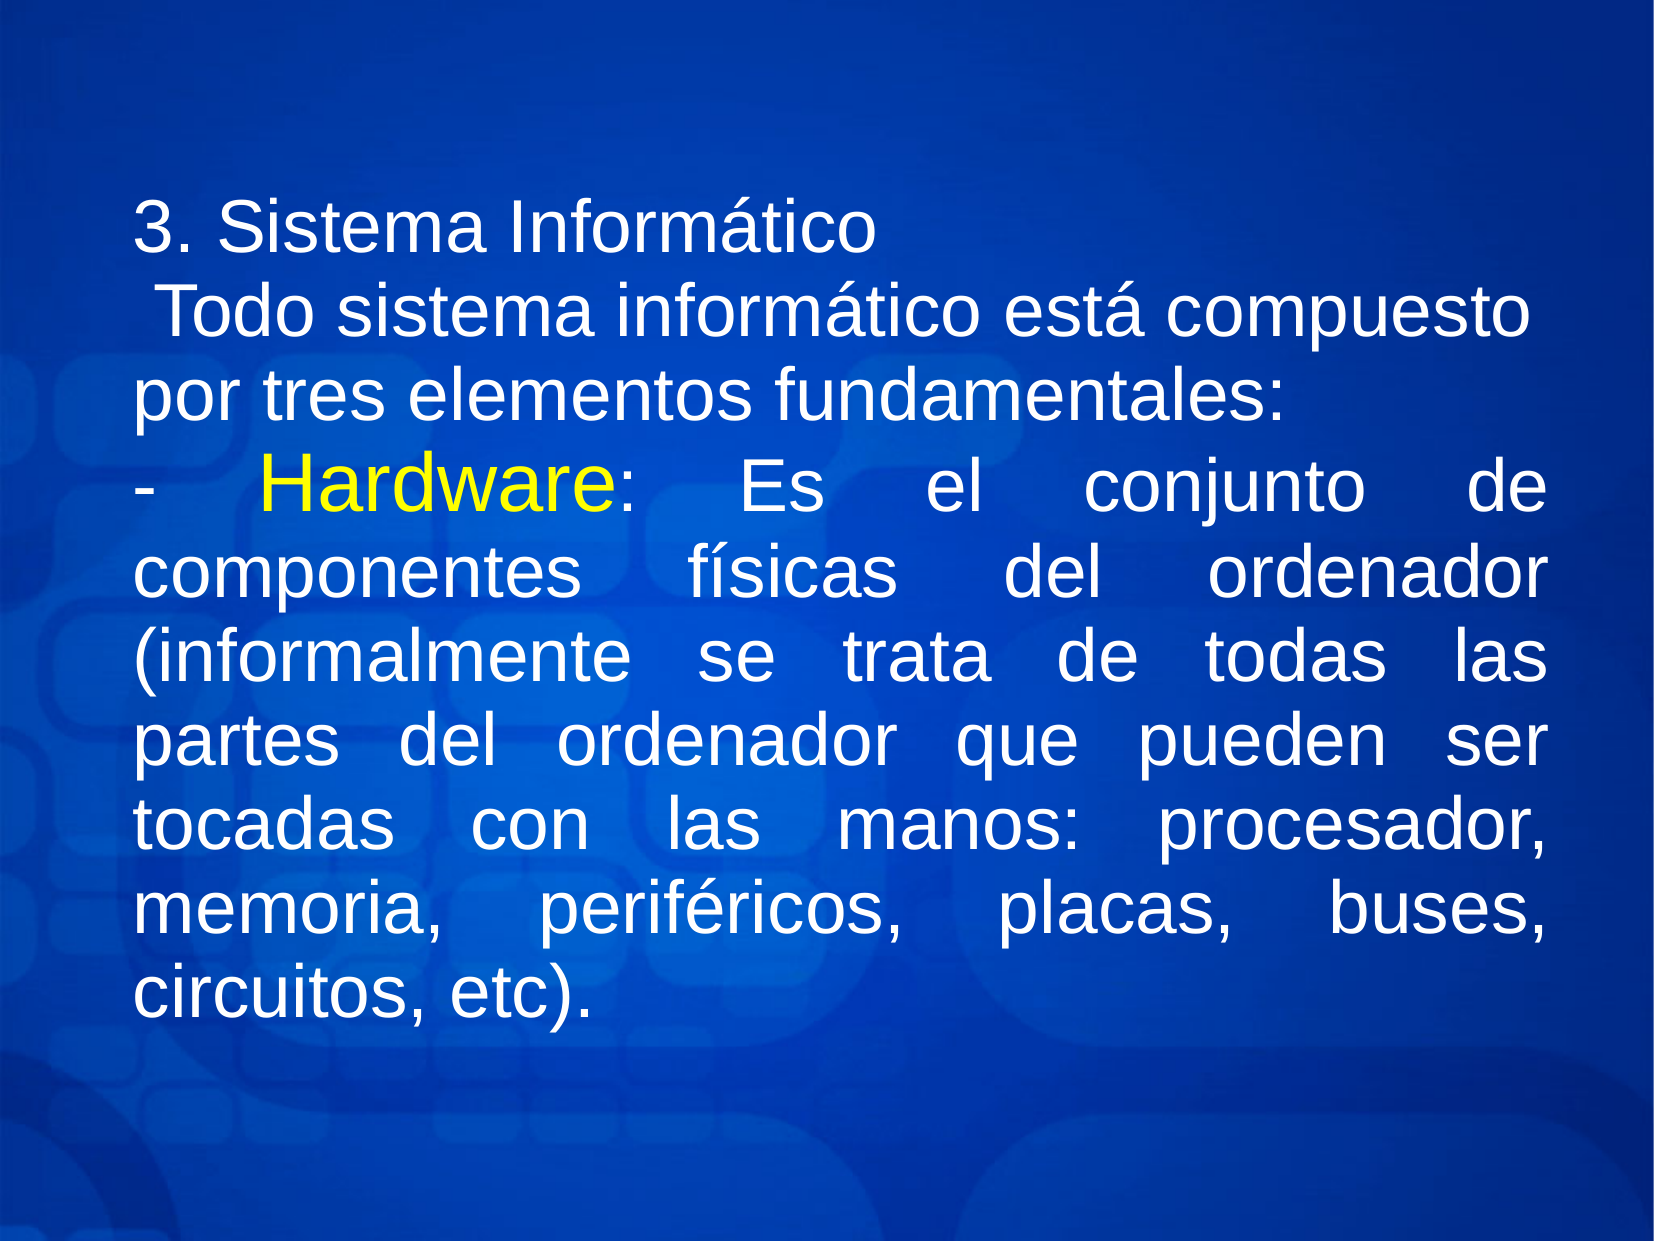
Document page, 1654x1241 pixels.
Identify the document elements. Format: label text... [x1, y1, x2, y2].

text_box 3. Sistema Informático Todo sistema informático está compuesto por tres elementos fundamentales: - Hardware: Es el conjunto de componentes físicas del ordenador (informalmente se trata de todas las partes del ordenador que pueden ser tocadas con las manos: procesador, memoria, periféricos, placas, buses, circuitos, etc). [118, 177, 1565, 1228]
picture [0, 0, 1654, 1241]
